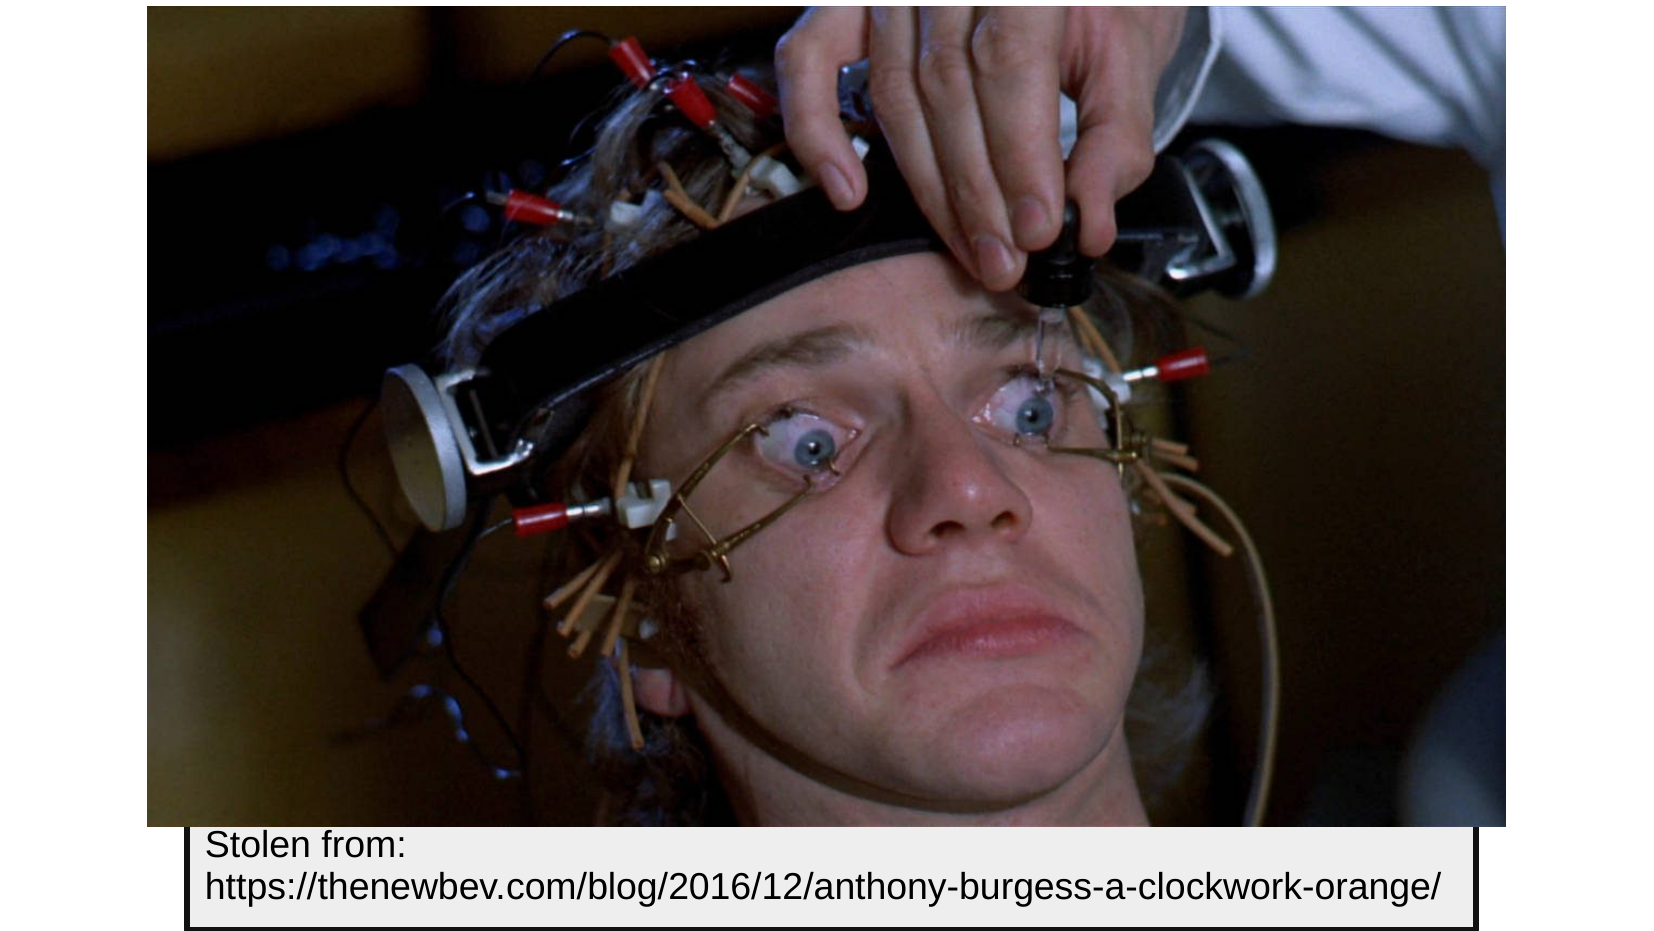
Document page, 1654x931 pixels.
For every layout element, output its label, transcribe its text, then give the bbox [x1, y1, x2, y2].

text_box Stolen from: https://thenewbev.com/blog/2016/12/anthony-burgess-a-clockwork-orange/ [187, 827, 1477, 931]
picture [147, 6, 1506, 827]
